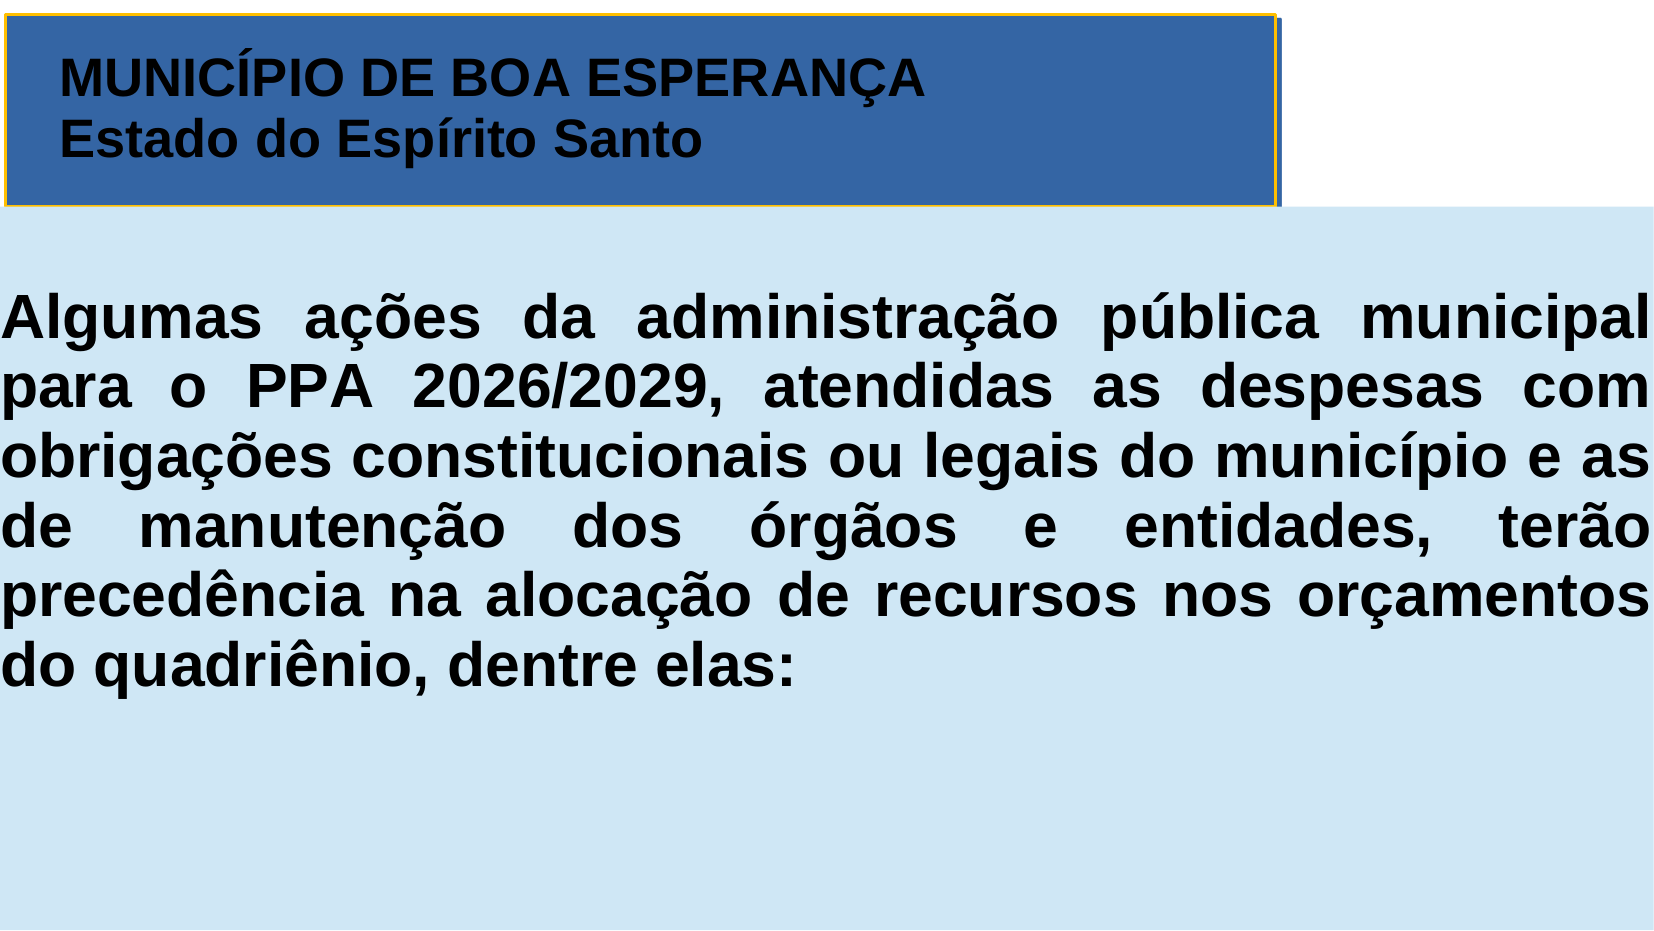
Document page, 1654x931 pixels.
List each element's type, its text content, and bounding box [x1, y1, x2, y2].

title MUNICÍPIO DE BOA ESPERANÇA Estado do Espírito Santo [59, 29, 1152, 184]
subtitle Algumas ações da administração pública municipal para o PPA 2026/2029, atendidas as despesas com obrigações constitucionais ou legais do município e as de manutenção dos órgãos e entidades, terão precedência na alocação de recursos nos orçamentos do quadriênio, dentre elas: [0, 206, 1654, 931]
